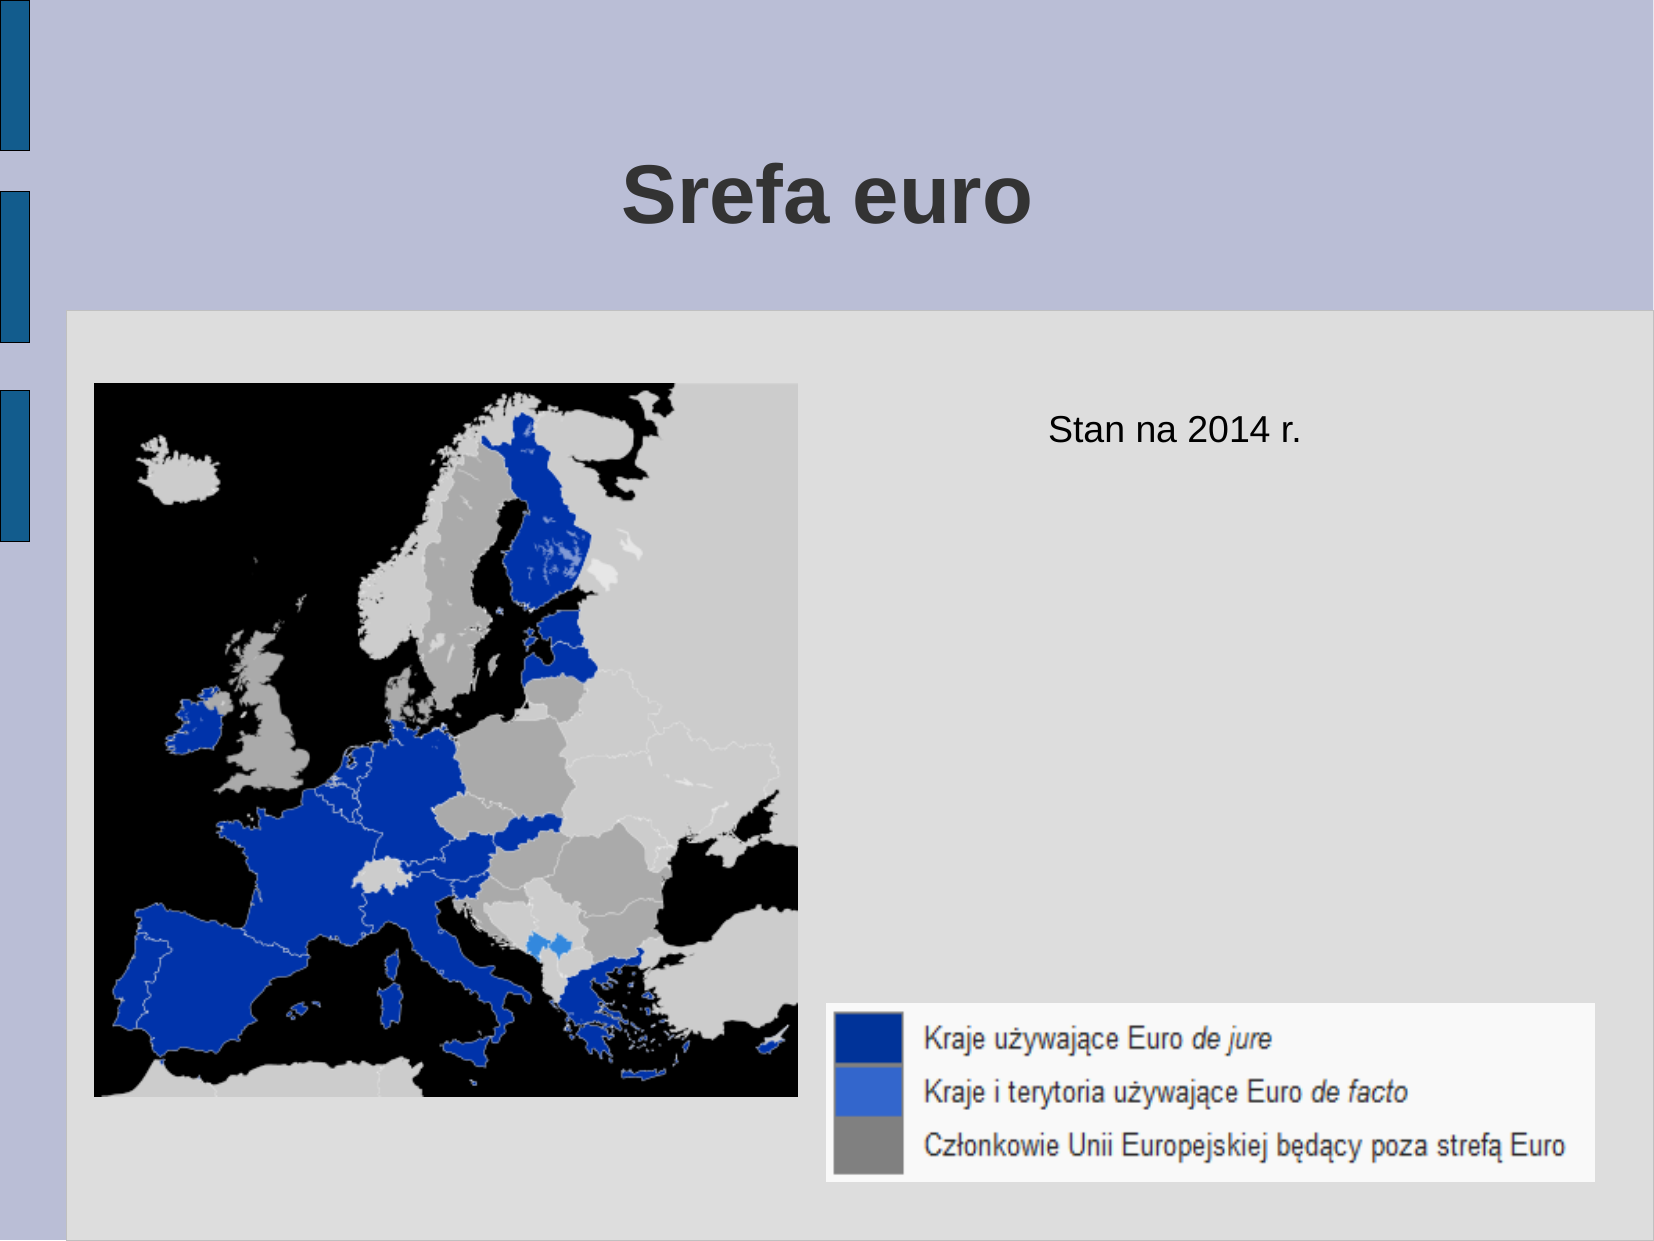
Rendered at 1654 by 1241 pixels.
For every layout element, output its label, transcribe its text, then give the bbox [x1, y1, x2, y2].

picture [826, 1003, 1595, 1182]
picture [94, 383, 798, 1097]
text_box Stan na 2014 r. [1033, 401, 1318, 473]
title Srefa euro [121, 91, 1534, 299]
